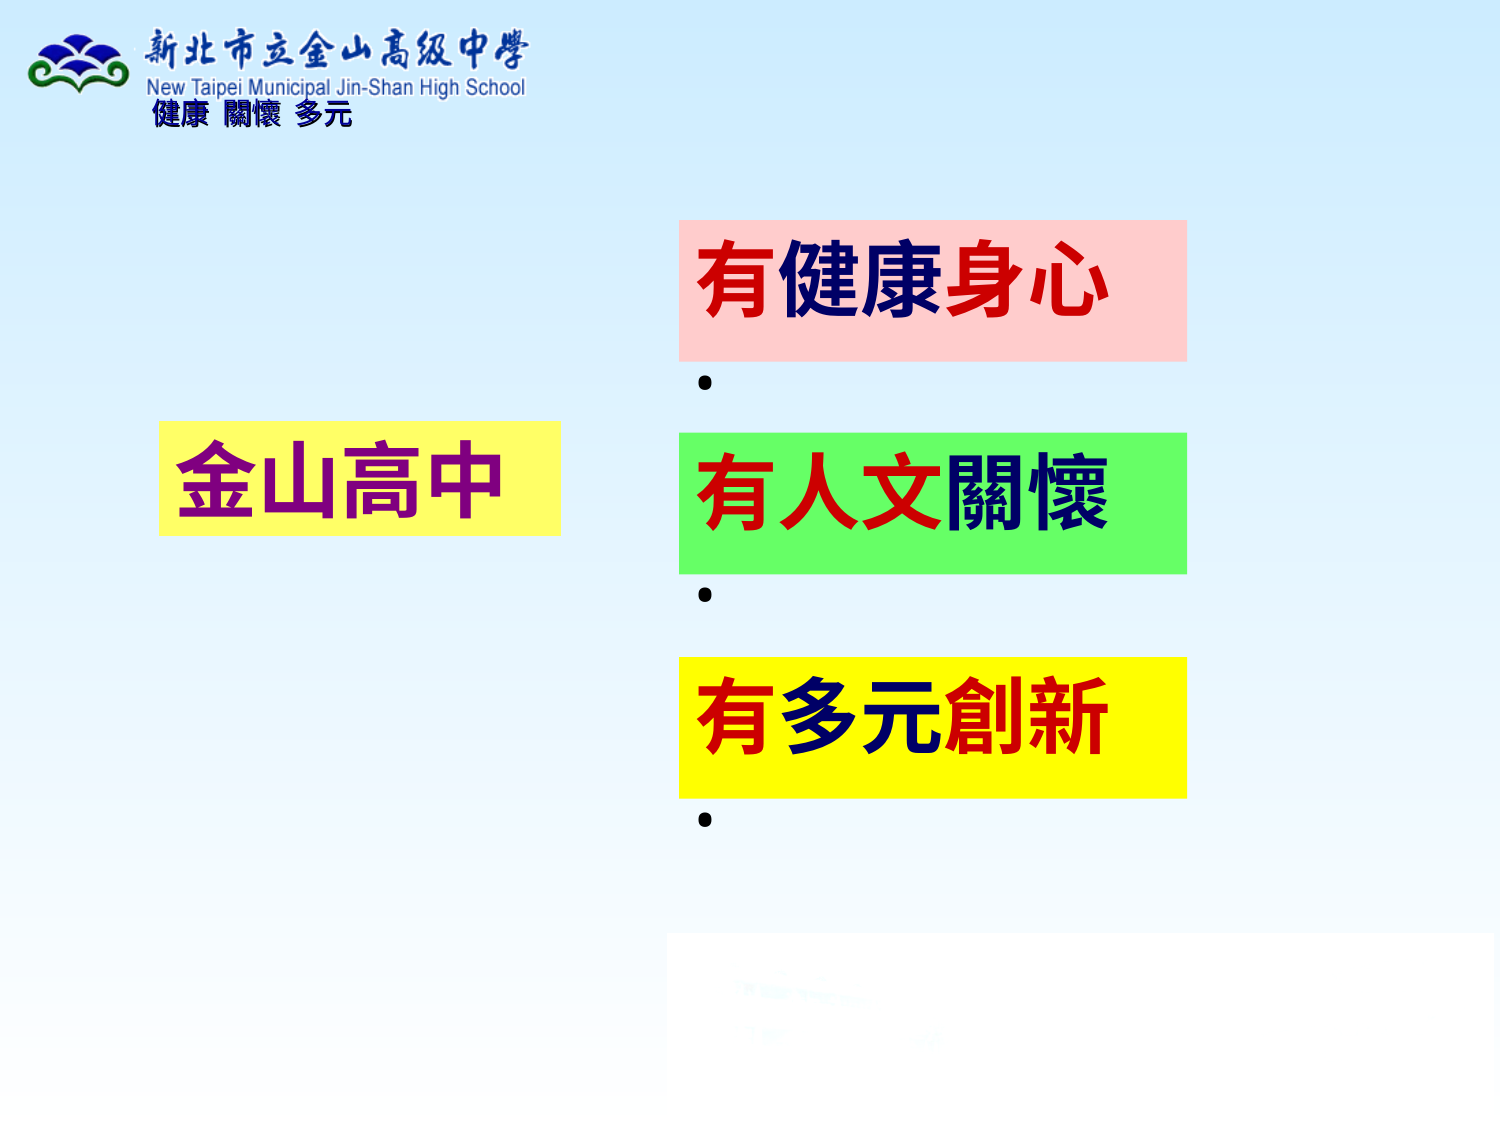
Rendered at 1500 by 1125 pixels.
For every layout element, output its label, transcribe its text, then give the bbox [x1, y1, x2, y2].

text_box 有人文關懷 [679, 432, 1188, 575]
text_box 有健康身心 [679, 220, 1188, 362]
text_box 有多元創新 [679, 657, 1188, 799]
text_box 金山高中 [159, 421, 561, 536]
